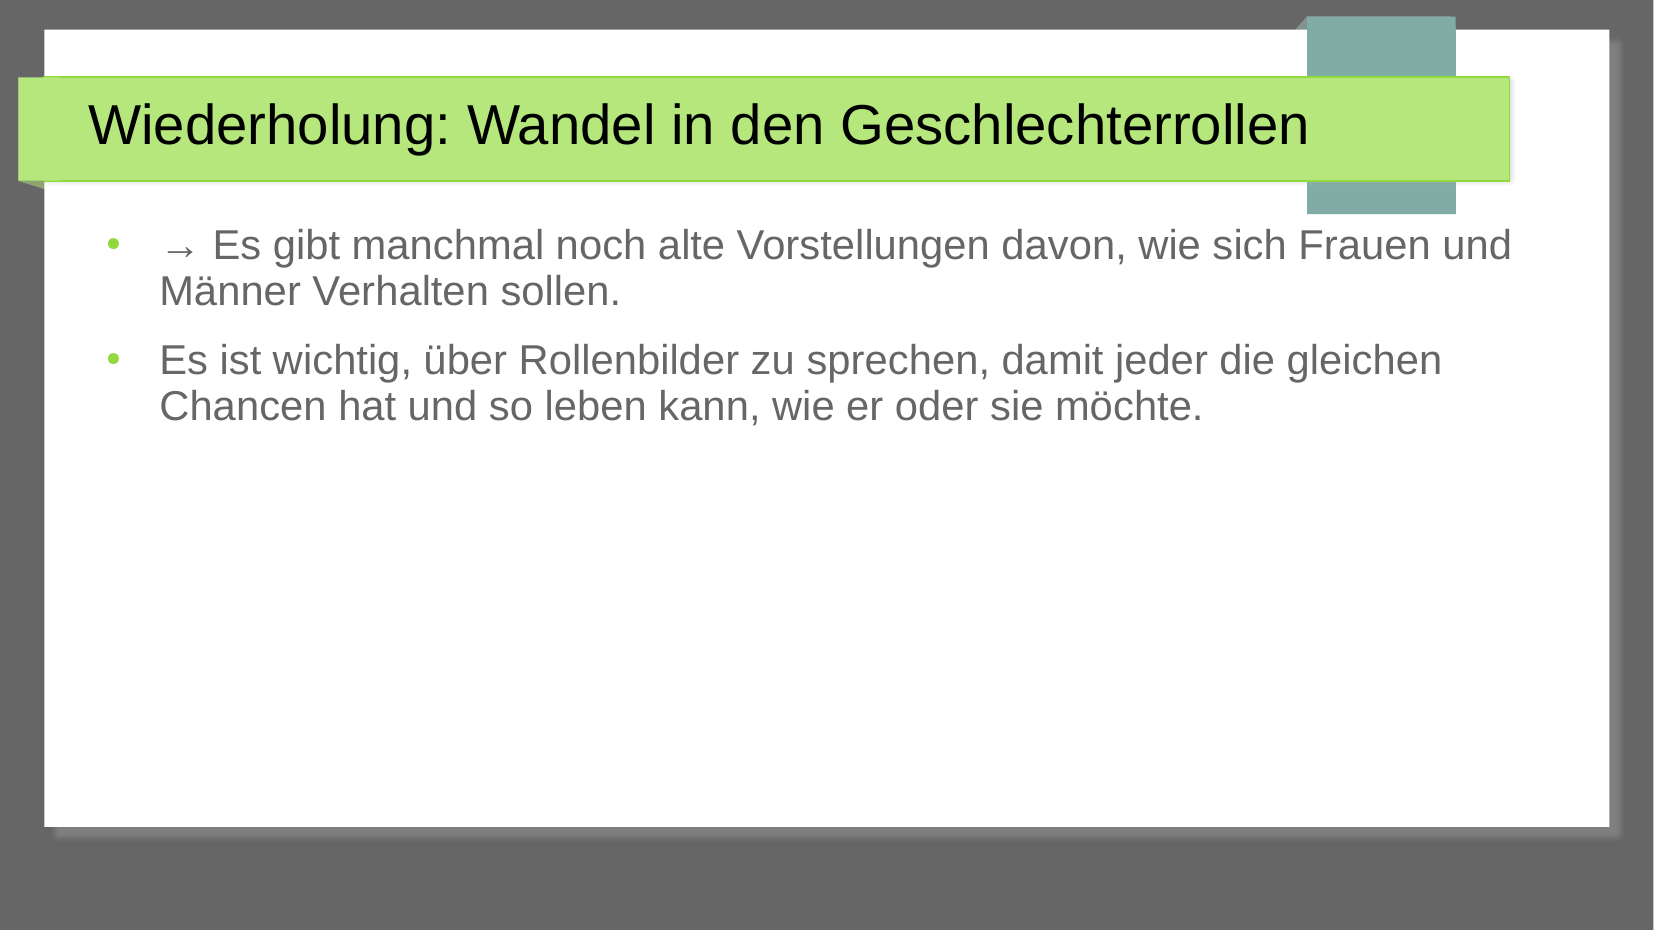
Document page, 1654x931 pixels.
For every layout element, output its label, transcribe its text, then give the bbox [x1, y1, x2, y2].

list → Es gibt manchmal noch alte Vorstellungen davon, wie sich Frauen und Männer Verhalten sollen. Es ist wichtig, über Rollenbilder zu sprechen, damit jeder die gleichen Chancen hat und so leben kann, wie er oder sie möchte. [88, 221, 1565, 813]
title Wiederholung: Wandel in den Geschlechterrollen [88, 73, 1506, 178]
